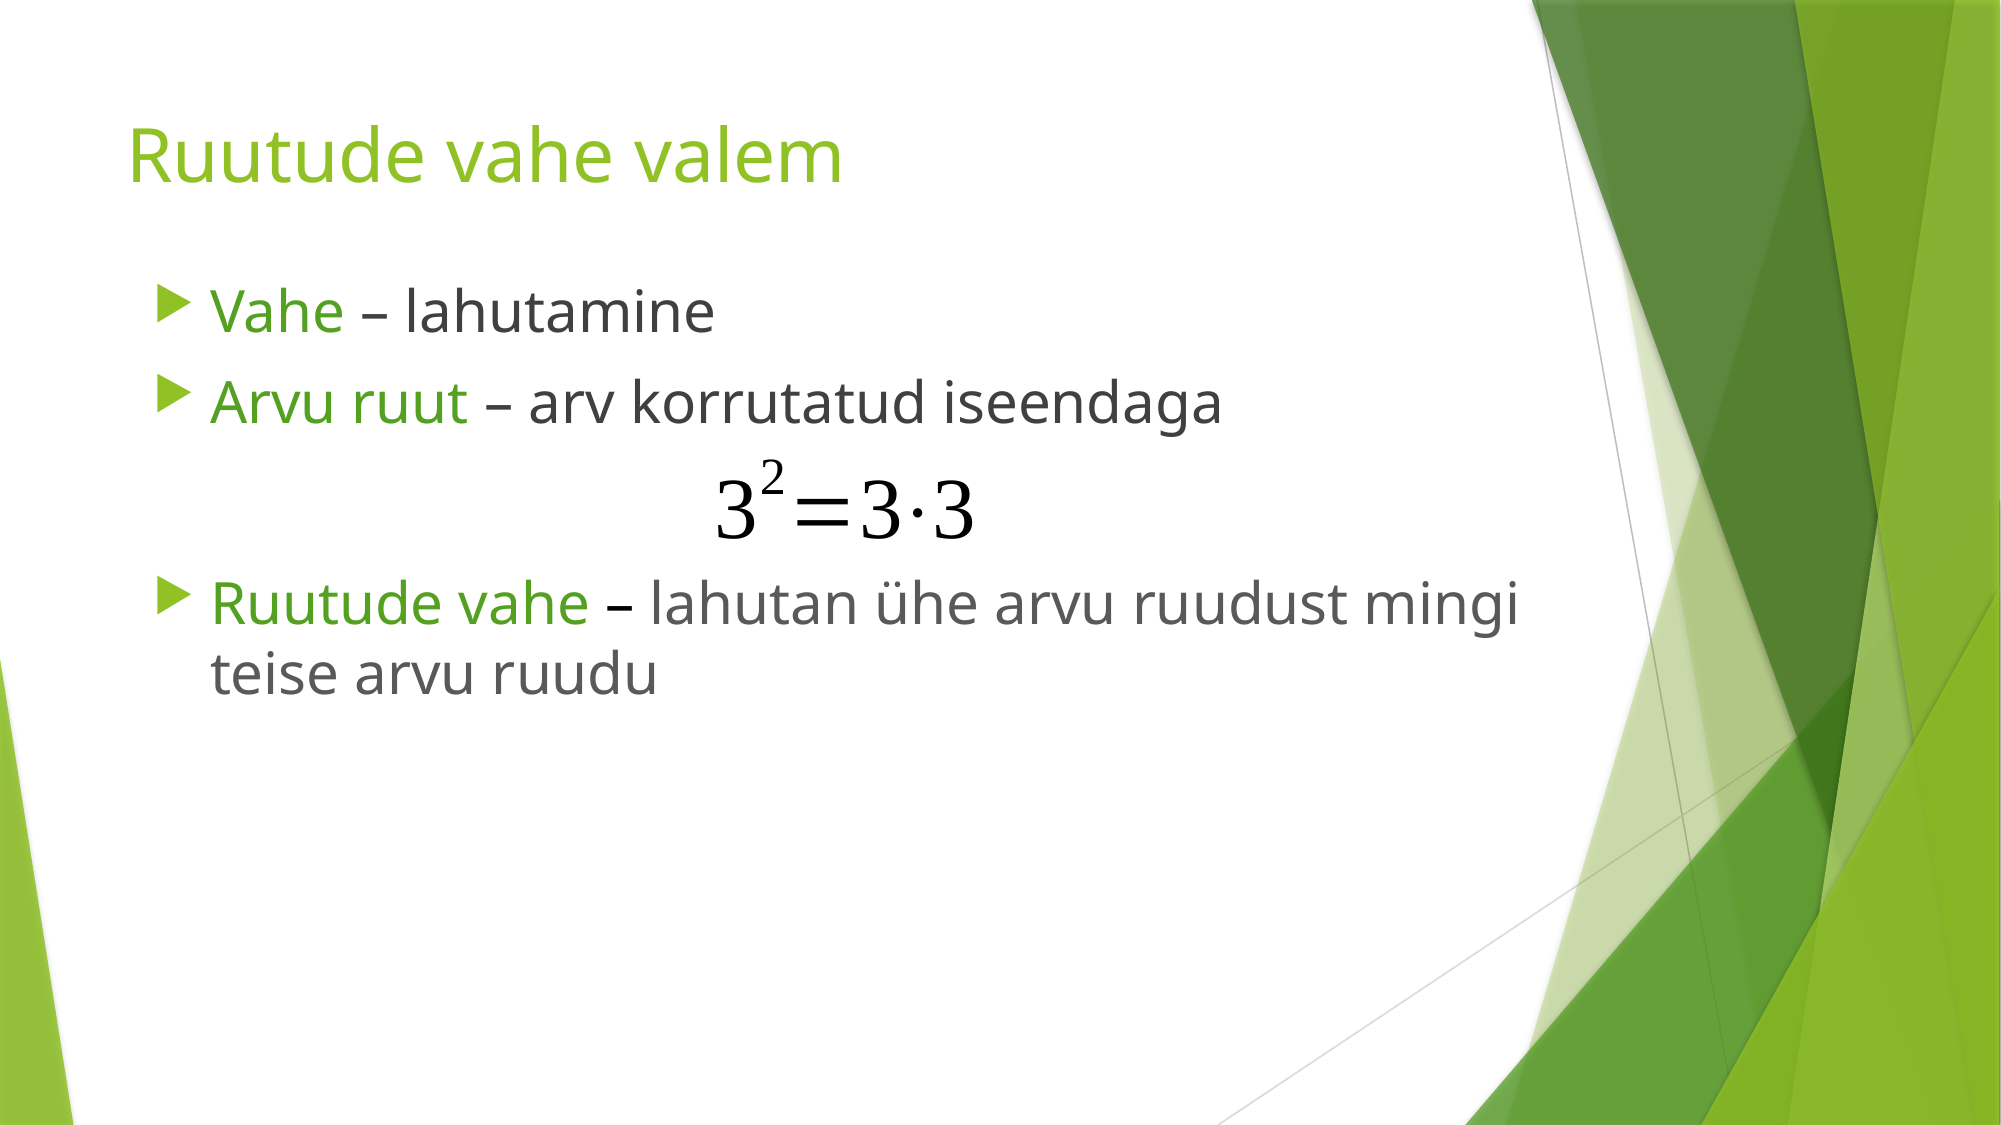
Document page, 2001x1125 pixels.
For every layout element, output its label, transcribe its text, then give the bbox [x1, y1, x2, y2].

list Vahe – lahutamine Arvu ruut – arv korrutatud iseendaga Ruutude vahe – lahutan ühe arvu ruudust mingi teise arvu ruudu [138, 266, 1584, 928]
title Ruutude vahe valem [111, 99, 1522, 317]
chart [708, 448, 984, 558]
